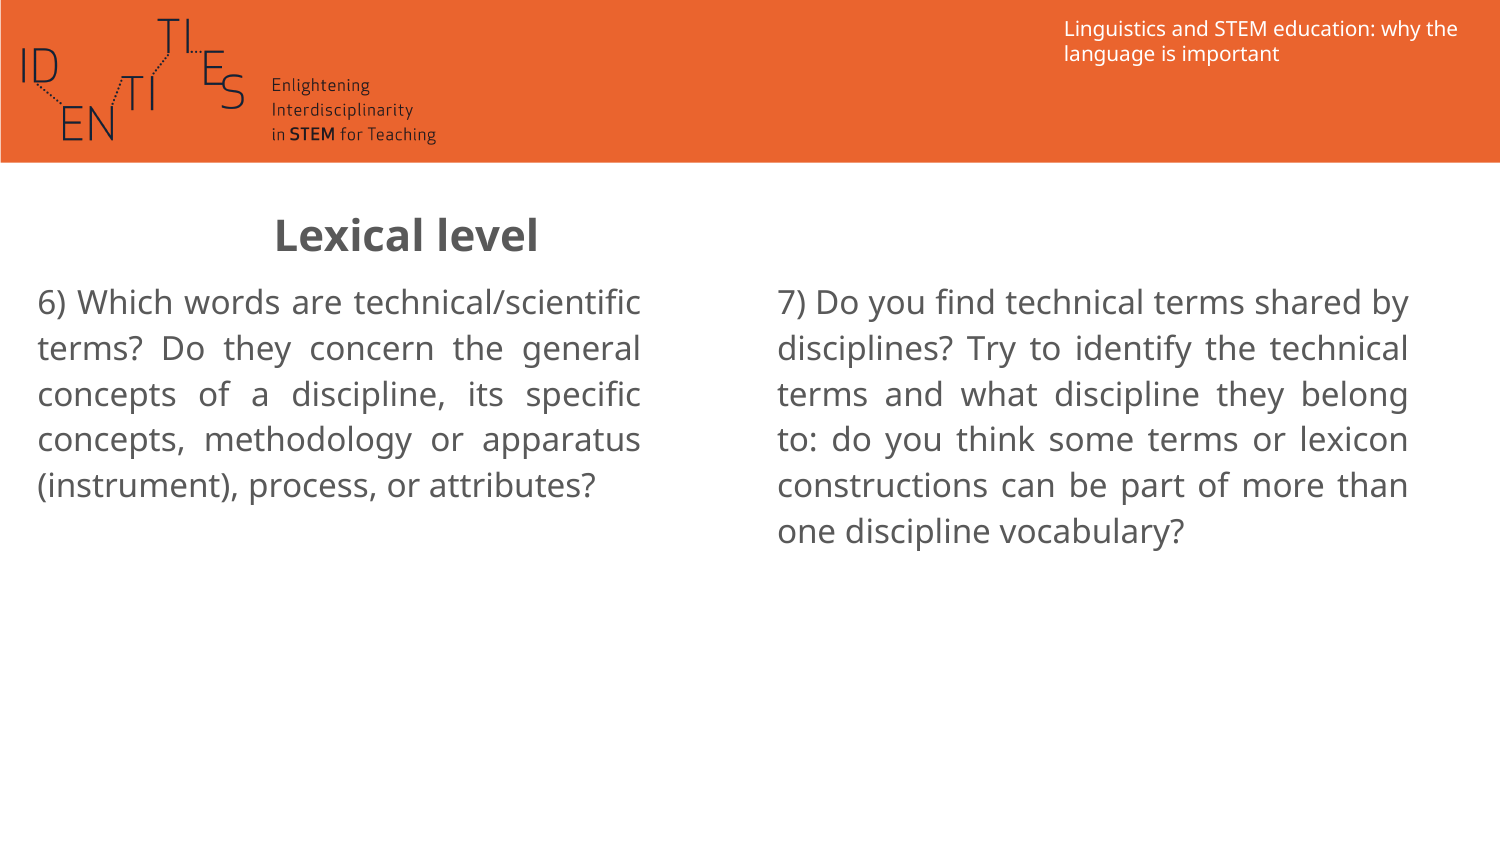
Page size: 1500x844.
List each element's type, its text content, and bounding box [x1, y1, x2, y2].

picture [22, 15, 436, 148]
text_box [0, 0, 1500, 163]
text_box Linguistics and STEM education: why the language is important [1048, 7, 1500, 155]
list 6) Which words are technical/scientific terms? Do they concern the general concepts of a discipline, its specific concepts, methodology or apparatus (instrument), process, or attributes? [22, 267, 729, 754]
list 7) Do you find technical terms shared by disciplines? Try to identify the technical terms and what discipline they belong to: do you think some terms or lexicon constructions can be part of more than one discipline vocabulary? [761, 267, 1426, 754]
list Lexical level [75, 188, 738, 268]
